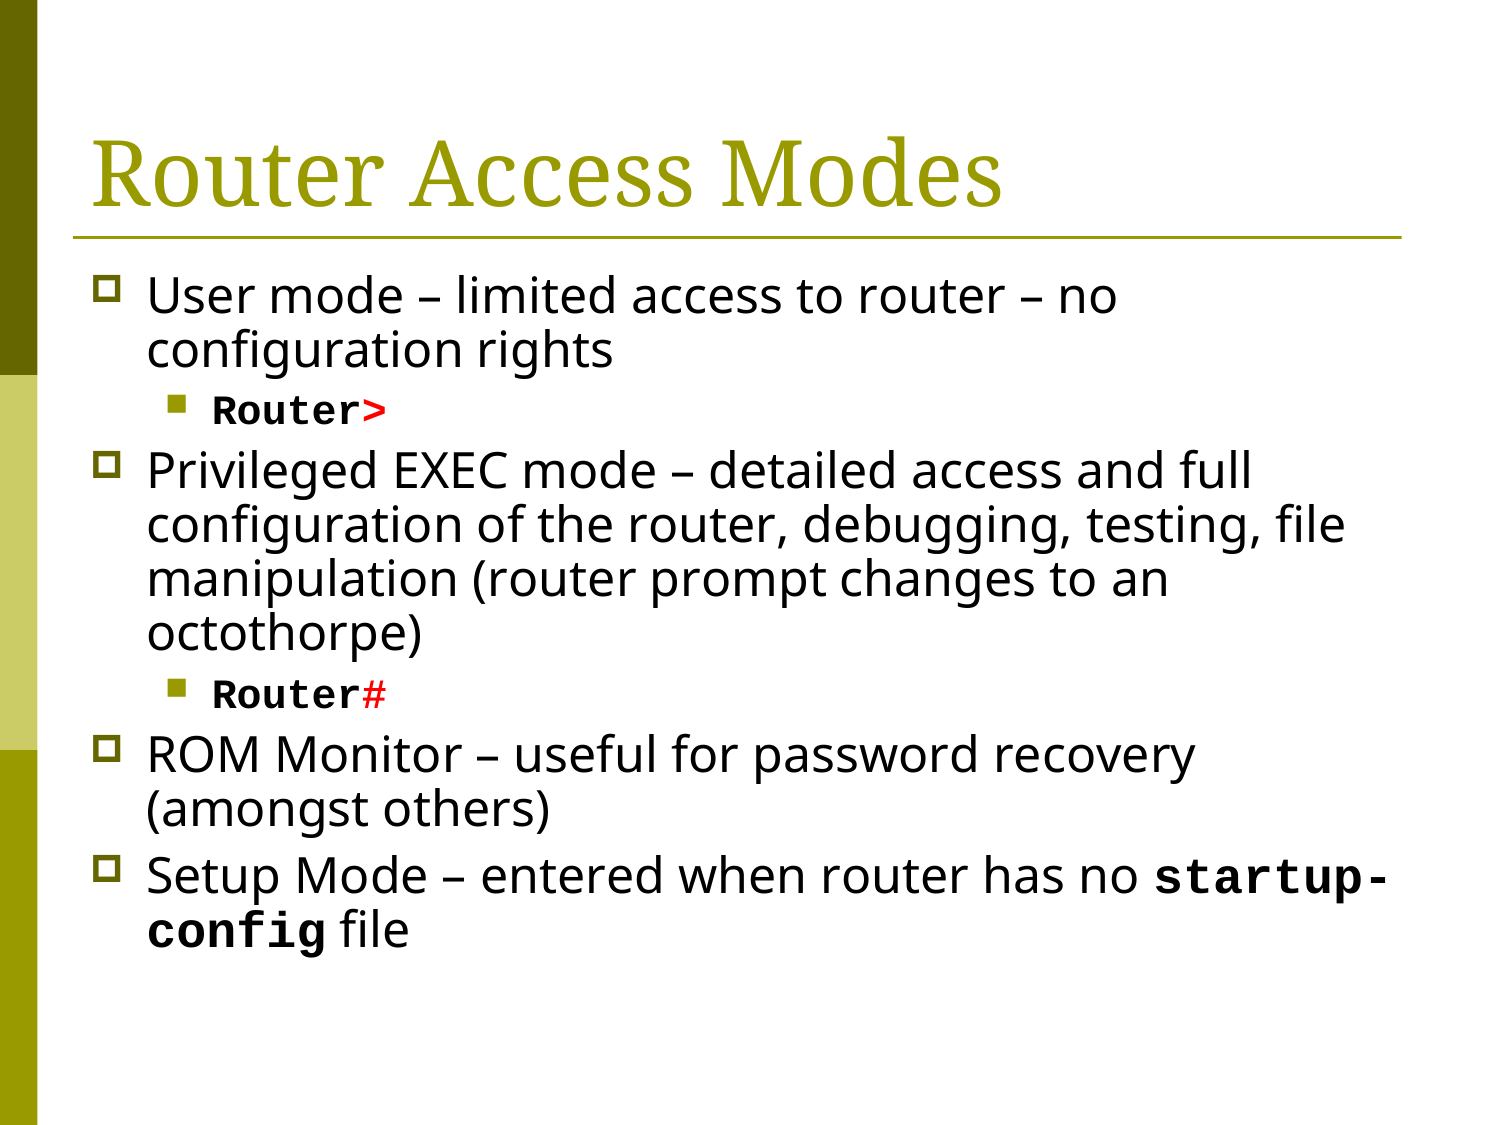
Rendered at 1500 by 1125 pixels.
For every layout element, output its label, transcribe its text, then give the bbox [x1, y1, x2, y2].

title Router Access Modes [75, 45, 1426, 233]
list User mode – limited access to router – no configuration rights Router> Privileged EXEC mode – detailed access and full configuration of the router, debugging, testing, file manipulation (router prompt changes to an octothorpe) Router# ROM Monitor – useful for password recovery (amongst others) Setup Mode – entered when router has no startup-config file [75, 262, 1426, 1006]
